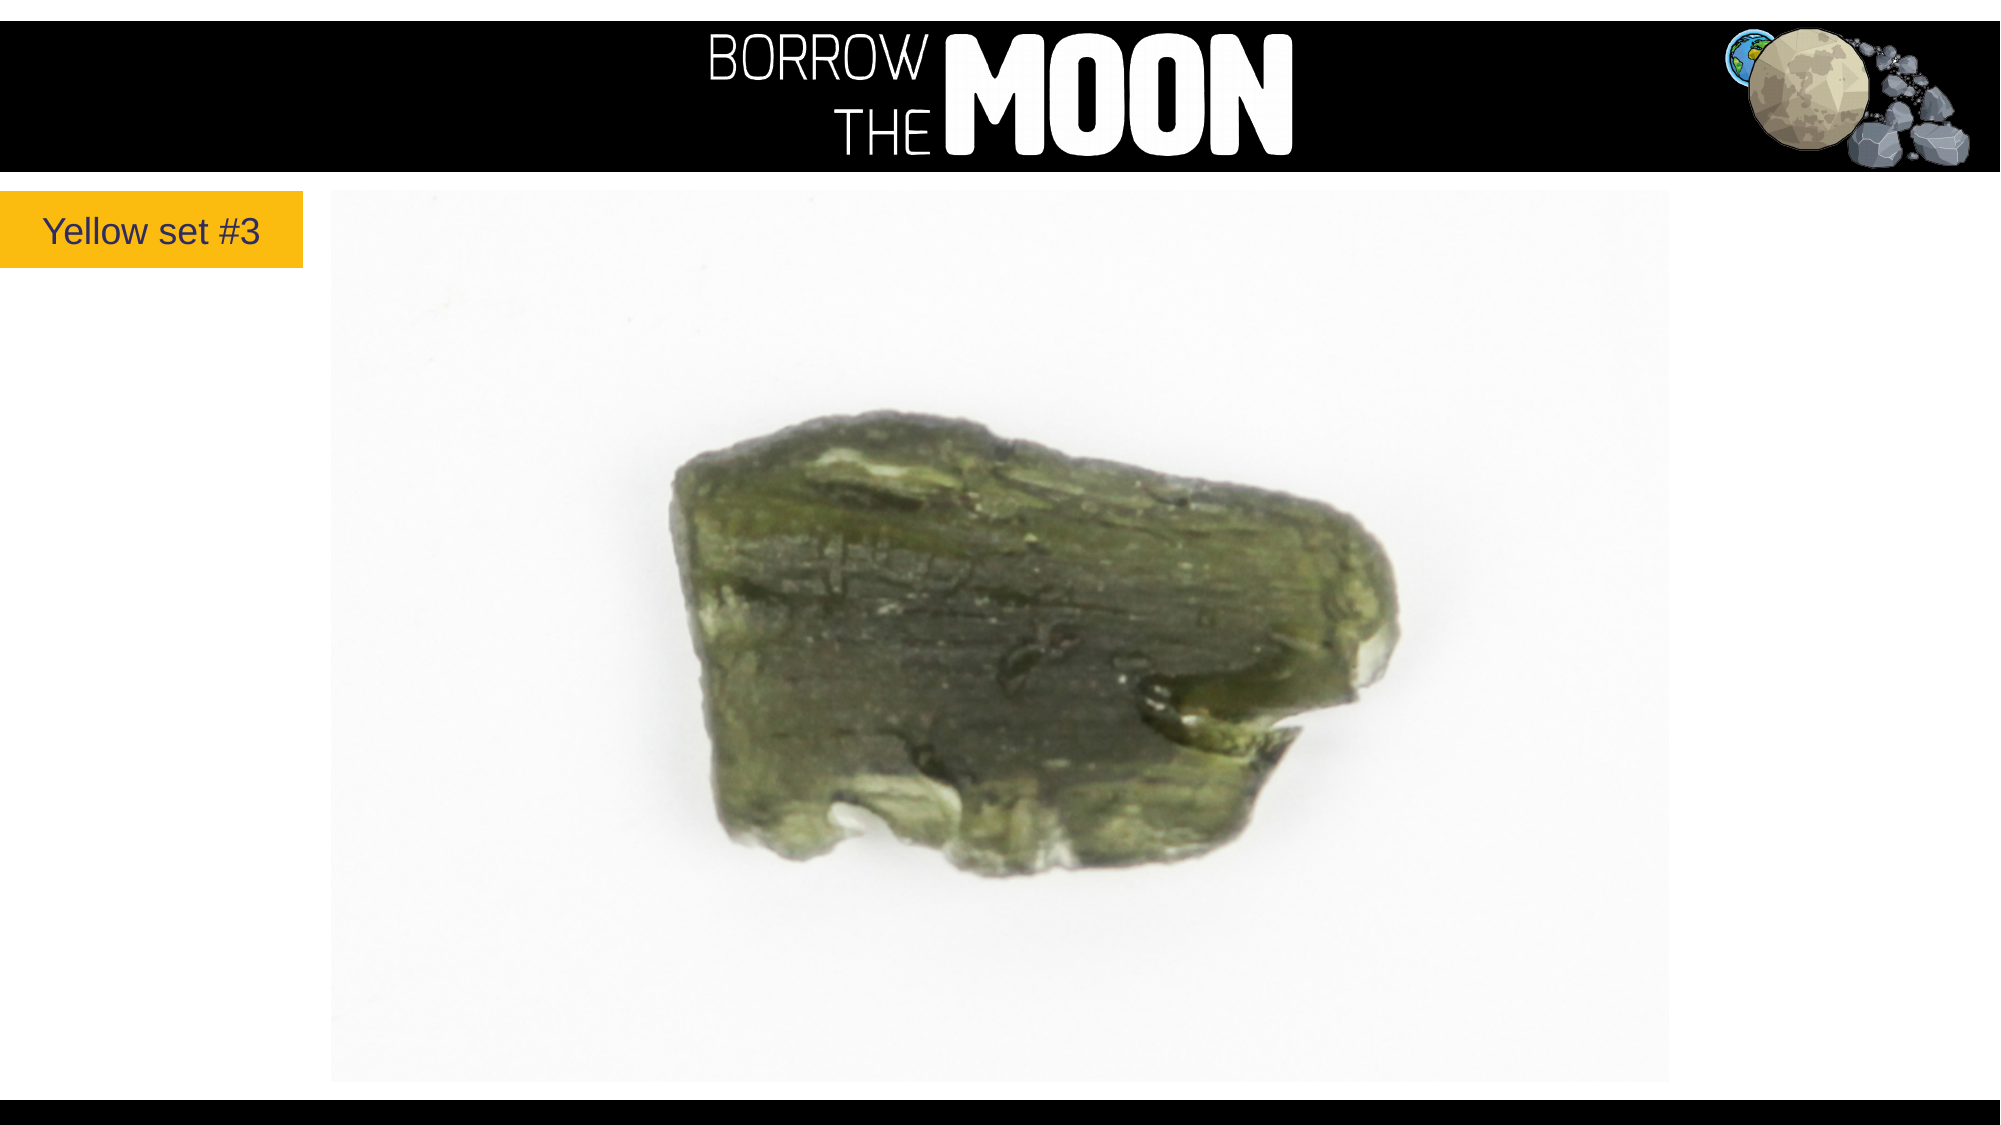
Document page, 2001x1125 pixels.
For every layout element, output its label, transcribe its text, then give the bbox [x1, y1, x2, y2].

text_box Yellow set #3 [0, 191, 303, 268]
picture [331, 190, 1669, 1082]
